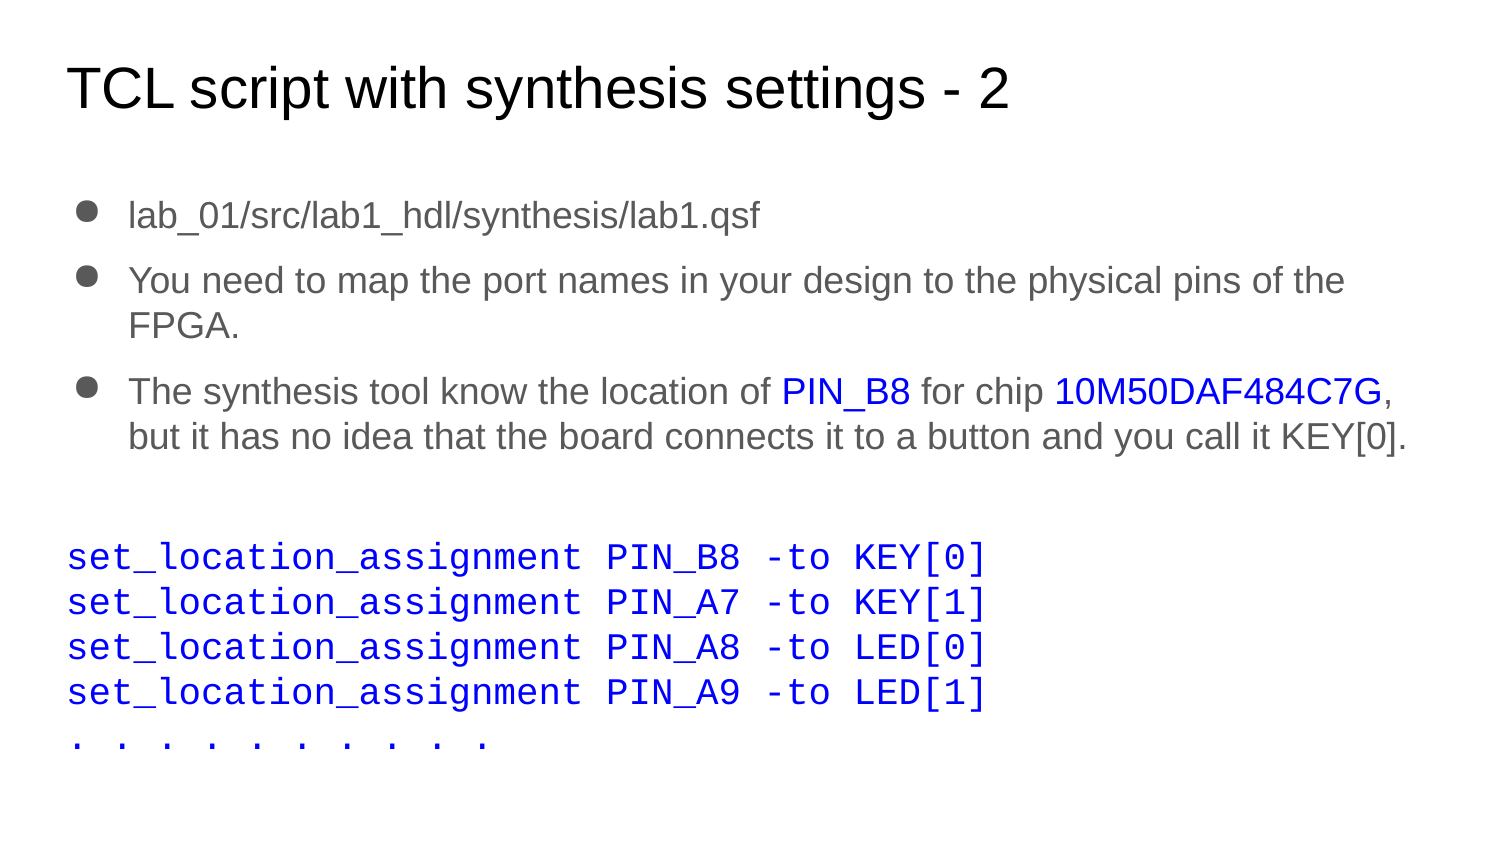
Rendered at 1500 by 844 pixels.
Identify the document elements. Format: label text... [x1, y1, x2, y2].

title TCL script with synthesis settings - 2 [51, 34, 1328, 129]
list set_location_assignment PIN_B8 -to KEY[0] set_location_assignment PIN_A7 -to KEY[1] set_location_assignment PIN_A8 -to LED[0] set_location_assignment PIN_A9 -to LED[1] . . . . . . . . . . [51, 517, 1138, 818]
list lab_01/src/lab1_hdl/synthesis/lab1.qsf You need to map the port names in your design to the physical pins of the FPGA. The synthesis tool know the location of PIN_B8 for chip 10M50DAF484C7G, but it has no idea that the board connects it to a button and you call it KEY[0]. [38, 175, 1449, 486]
